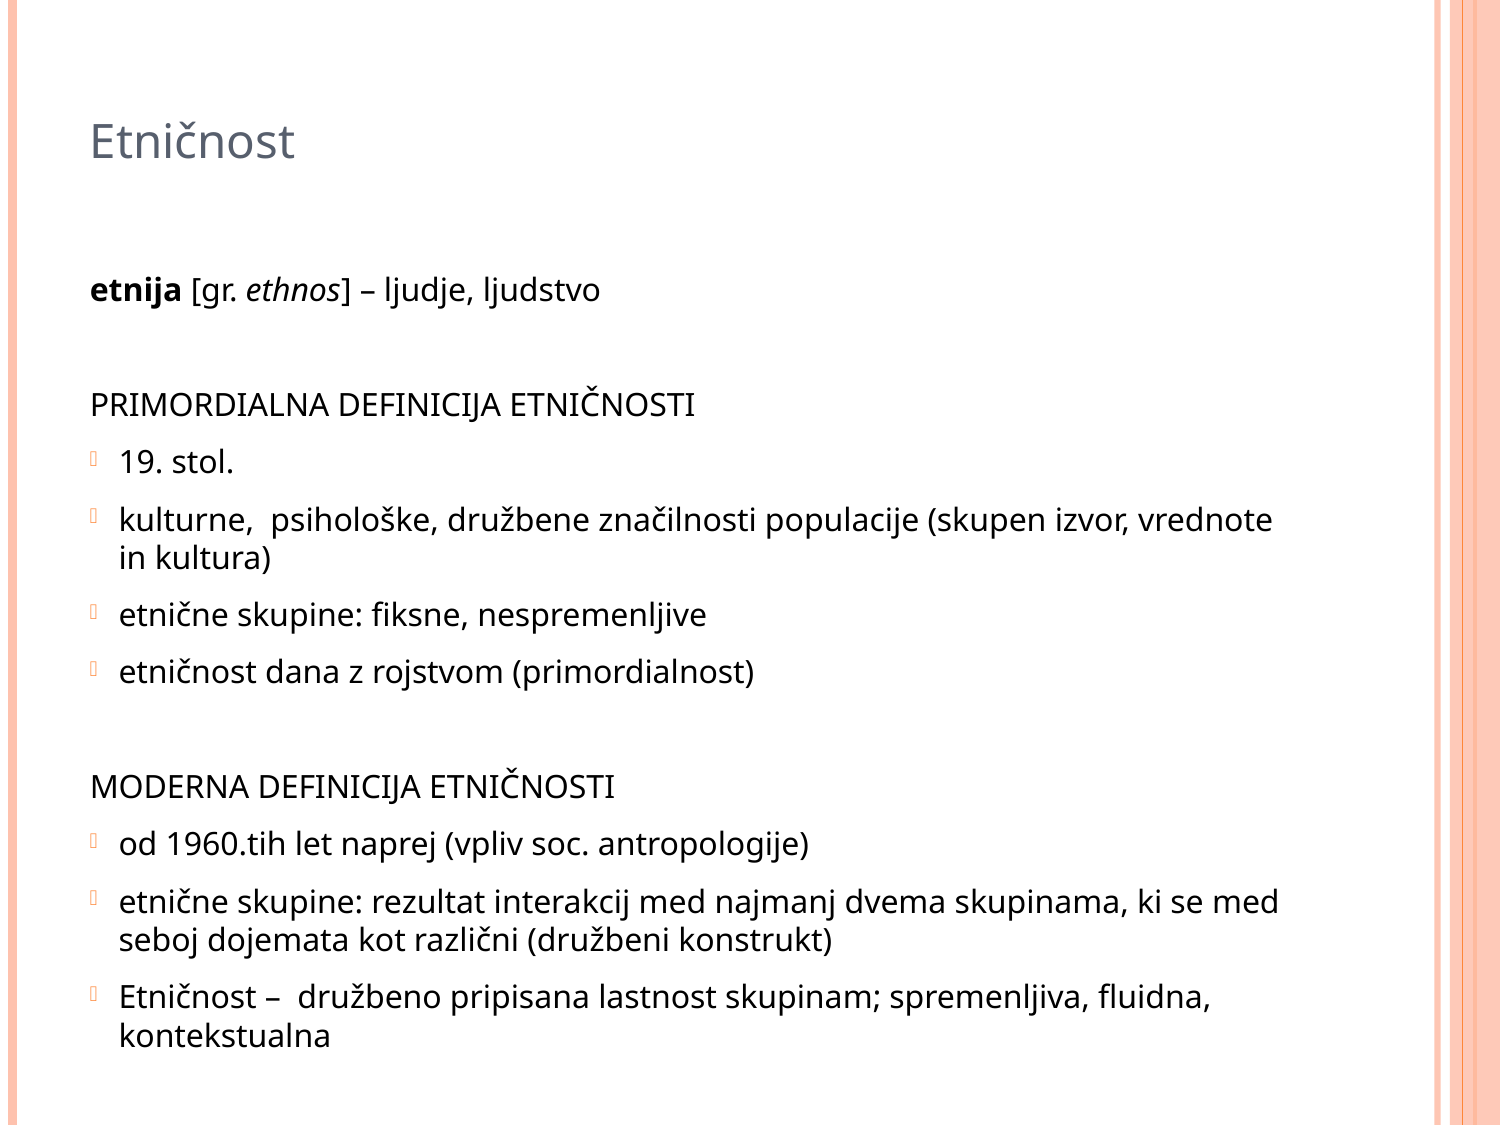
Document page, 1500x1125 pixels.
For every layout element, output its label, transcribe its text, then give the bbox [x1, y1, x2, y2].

title Etničnost [75, 45, 1300, 233]
list etnija [gr. ethnos] – ljudje, ljudstvo PRIMORDIALNA DEFINICIJA ETNIČNOSTI 19. stol. kulturne, psihološke, družbene značilnosti populacije (skupen izvor, vrednote in kultura) etnične skupine: fiksne, nespremenljive etničnost dana z rojstvom (primordialnost) MODERNA DEFINICIJA ETNIČNOSTI od 1960.tih let naprej (vpliv soc. antropologije) etnične skupine: rezultat interakcij med najmanj dvema skupinama, ki se med seboj dojemata kot različni (družbeni konstrukt) Etničnost – družbeno pripisana lastnost skupinam; spremenljiva, fluidna, kontekstualna [75, 262, 1300, 1062]
